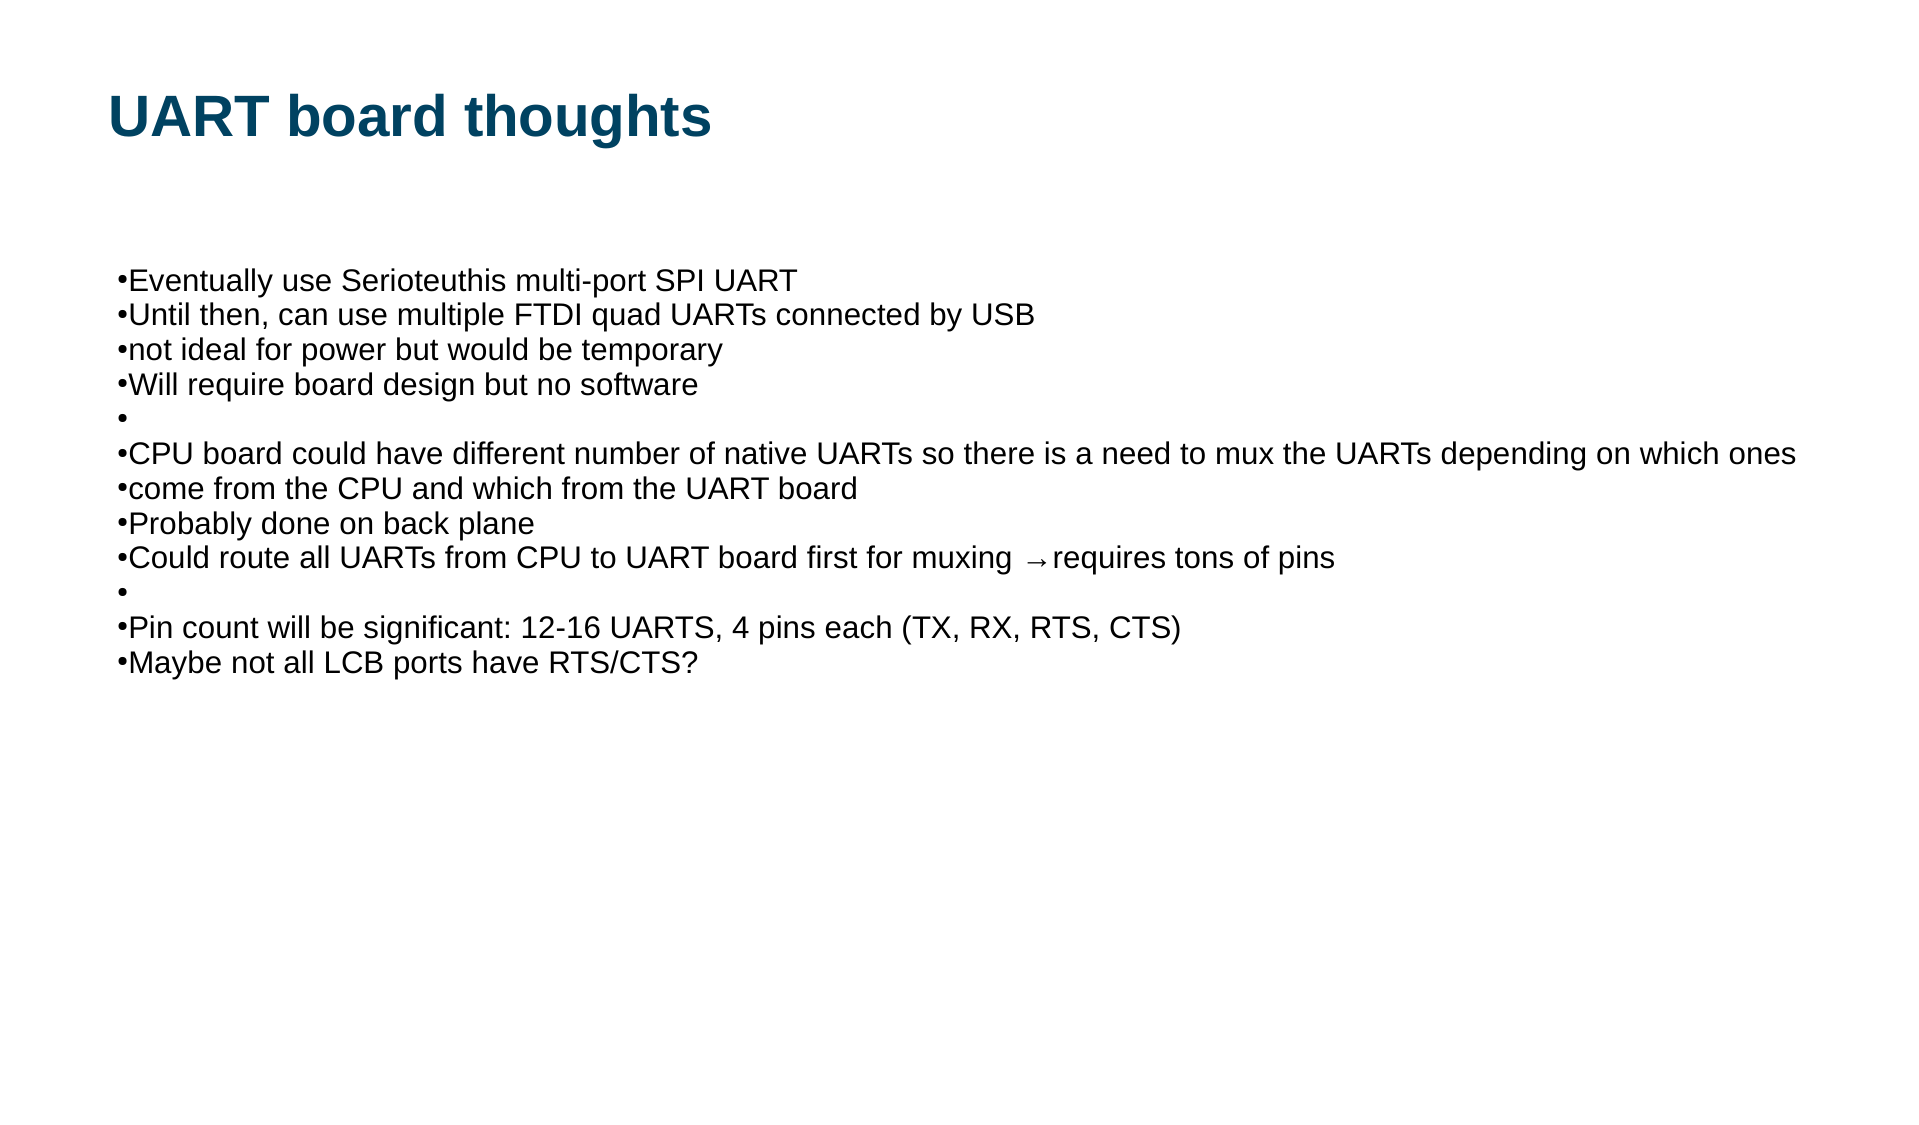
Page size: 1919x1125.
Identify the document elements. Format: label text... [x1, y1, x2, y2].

text_box Eventually use Serioteuthis multi-port SPI UART Until then, can use multiple FTDI quad UARTs connected by USB not ideal for power but would be temporary Will require board design but no software CPU board could have different number of native UARTs so there is a need to mux the UARTs depending on which ones come from the CPU and which from the UART board Probably done on back plane Could route all UARTs from CPU to UART board first for muxing →requires tons of pins Pin count will be significant: 12-16 UARTS, 4 pins each (TX, RX, RTS, CTS) Maybe not all LCB ports have RTS/CTS? [102, 220, 1840, 688]
title UART board thoughts [93, 59, 1820, 177]
